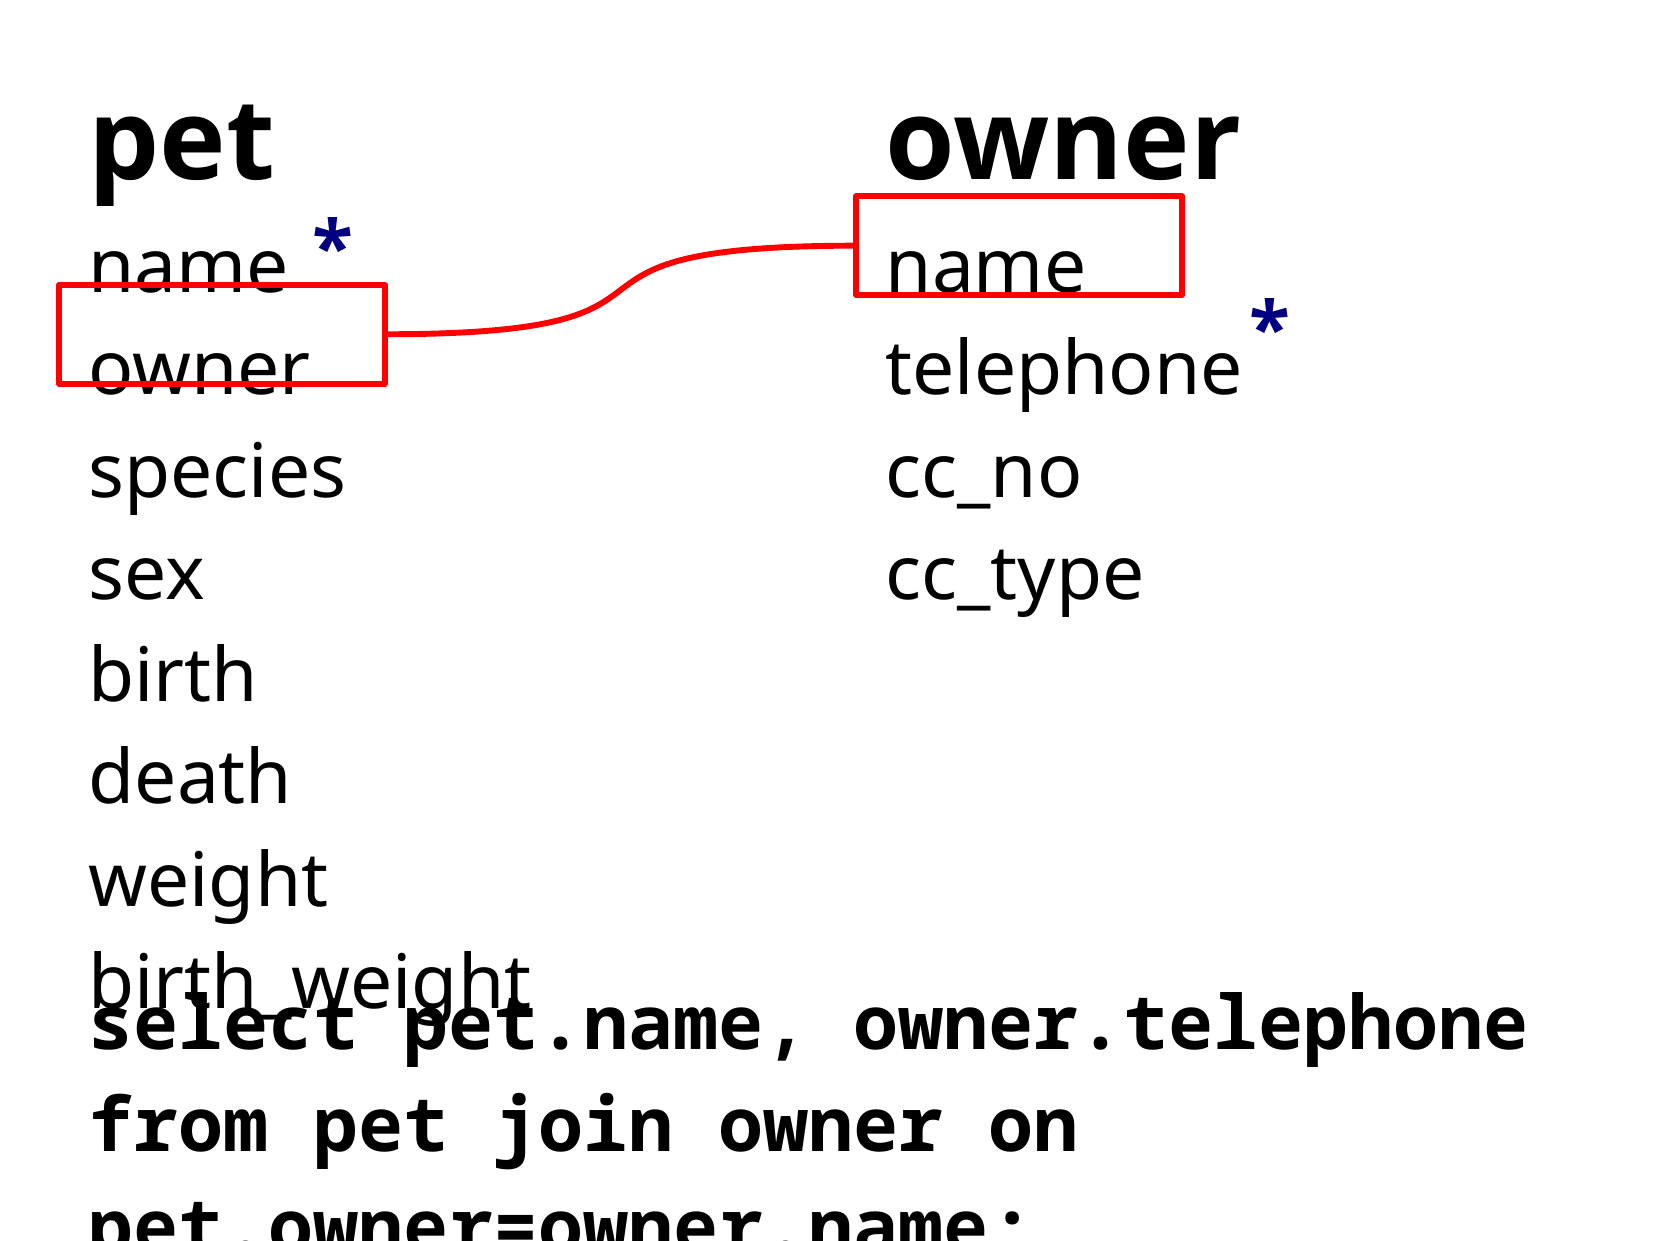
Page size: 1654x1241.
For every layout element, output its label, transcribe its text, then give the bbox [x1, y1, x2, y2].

text_box select pet.name, owner.telephone from pet join owner on pet.owner=owner.name; [88, 969, 1595, 1229]
text_box owner name telephone cc_no cc_type [885, 199, 1179, 292]
text_box * [1249, 275, 1328, 367]
text_box * [312, 194, 390, 286]
subtitle pet name owner species sex birth death weight birth_weight [88, 59, 834, 331]
subtitle pet name owner species sex birth death weight birth_weight [88, 288, 382, 381]
subtitle pet name owner species sex birth death weight birth_weight [88, 249, 834, 969]
text_box owner name telephone cc_no cc_type [885, 59, 1638, 1063]
